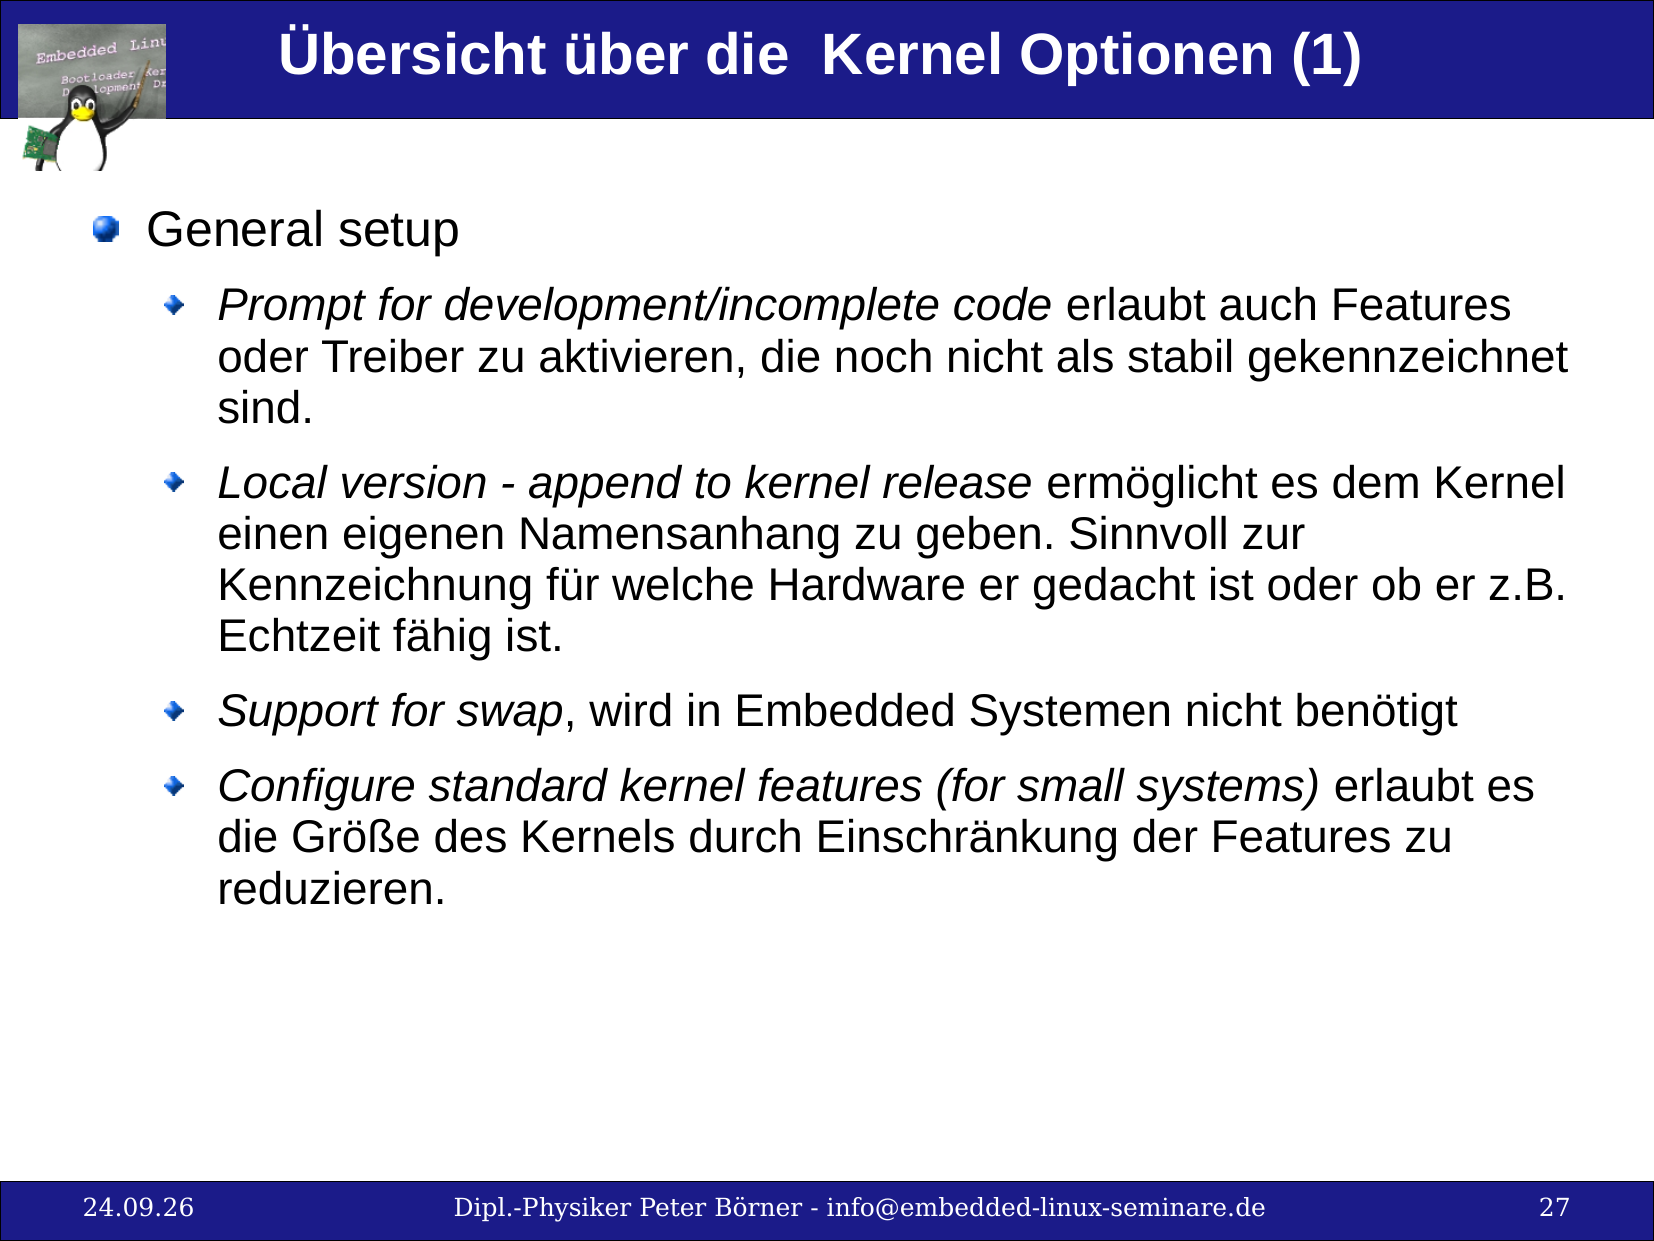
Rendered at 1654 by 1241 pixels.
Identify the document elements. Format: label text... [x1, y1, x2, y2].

picture [18, 24, 166, 171]
title Übersicht über die Kernel Optionen (1) [76, 19, 1565, 89]
list General setup Prompt for development/incomplete code erlaubt auch Features oder Treiber zu aktivieren, die noch nicht als stabil gekennzeichnet sind. Local version - append to kernel release ermöglicht es dem Kernel einen eigenen Namensanhang zu geben. Sinnvoll zur Kennzeichnung für welche Hardware er gedacht ist oder ob er z.B. Echtzeit fähig ist. Support for swap, wird in Embedded Systemen nicht benötigt Configure standard kernel features (for small systems) erlaubt es die Größe des Kernels durch Einschränkung der Features zu reduzieren. [75, 201, 1599, 1118]
